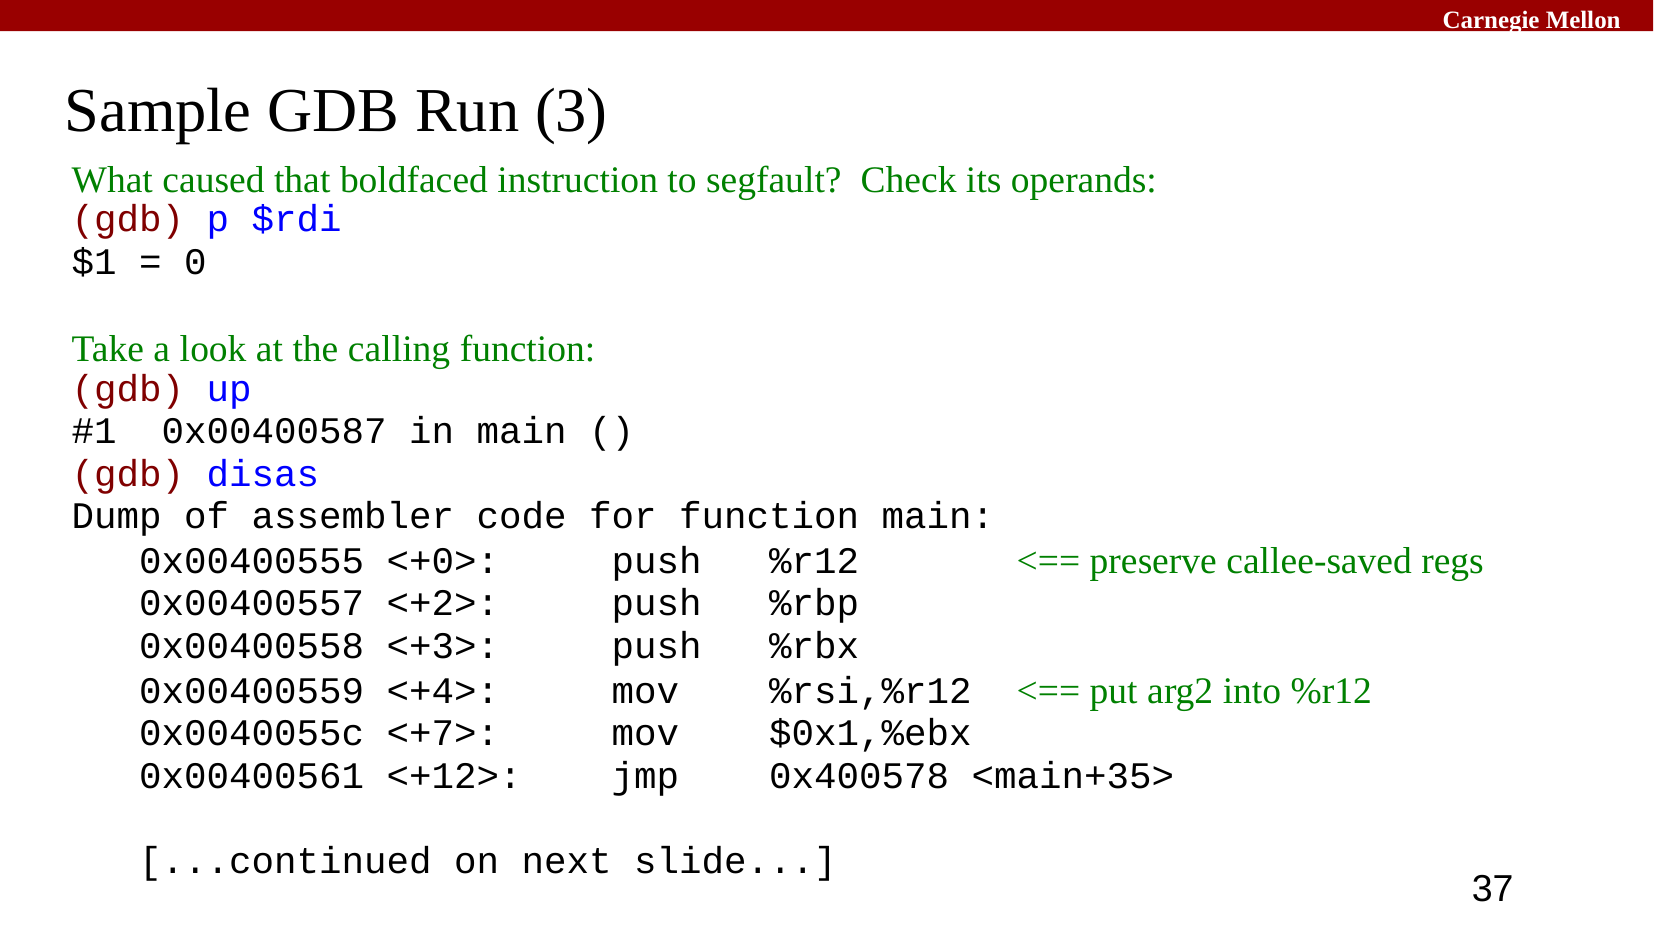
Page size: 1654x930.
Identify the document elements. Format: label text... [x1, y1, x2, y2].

subtitle What caused that boldfaced instruction to segfault? Check its operands: (gdb) p $rdi $1 = 0 Take a look at the calling function: (gdb) up #1 0x00400587 in main () (gdb) disas Dump of assembler code for function main: 0x00400555 <+0>: push %r12 <== preserve callee-saved regs 0x00400557 <+2>: push %rbp 0x00400558 <+3>: push %rbx 0x00400559 <+4>: mov %rsi,%r12 <== put arg2 into %r12 0x0040055c <+7>: mov $0x1,%ebx 0x00400561 <+12>: jmp 0x400578 <main+35> [...continued on next slide...] [71, 151, 1576, 893]
title Sample GDB Run (3) [64, 58, 1576, 163]
